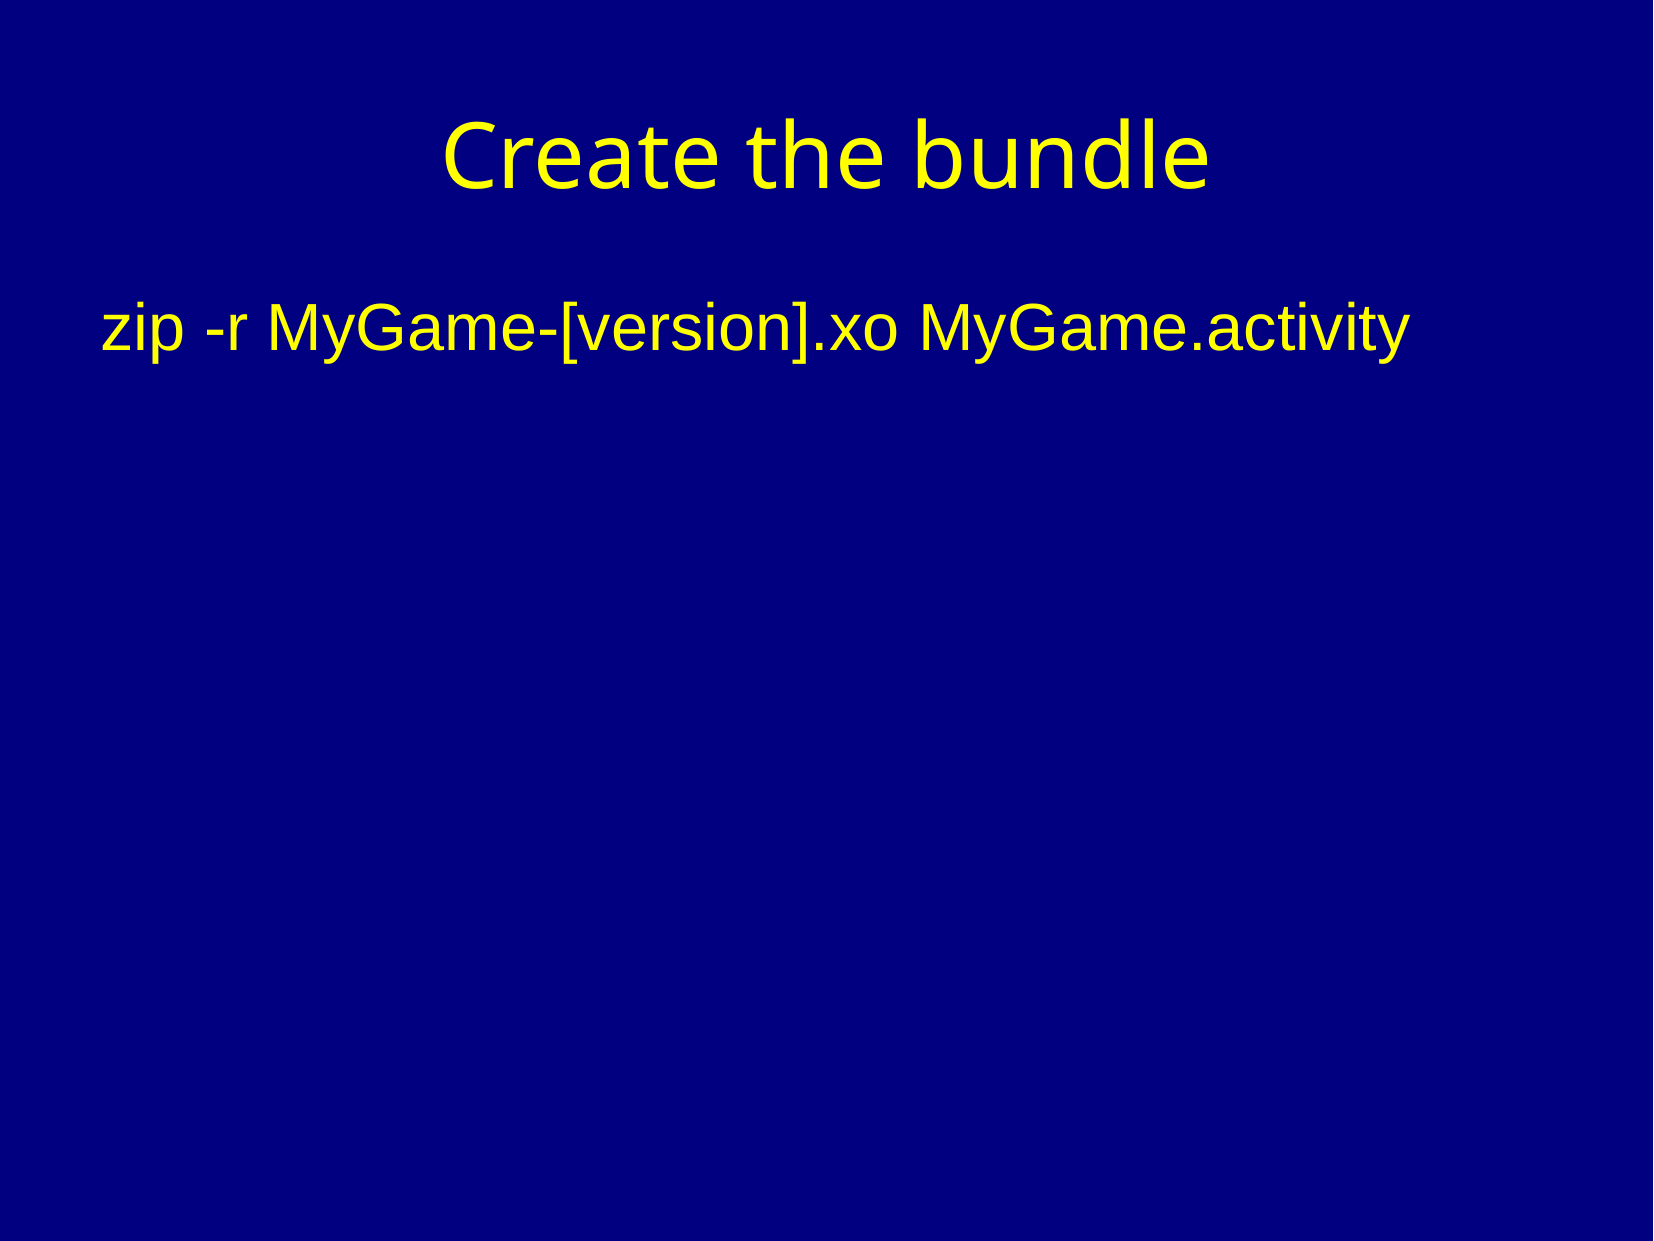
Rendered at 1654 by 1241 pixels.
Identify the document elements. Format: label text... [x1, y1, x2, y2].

title Create the bundle [82, 49, 1571, 257]
list zip -r MyGame-[version].xo MyGame.activity [82, 290, 1571, 1109]
